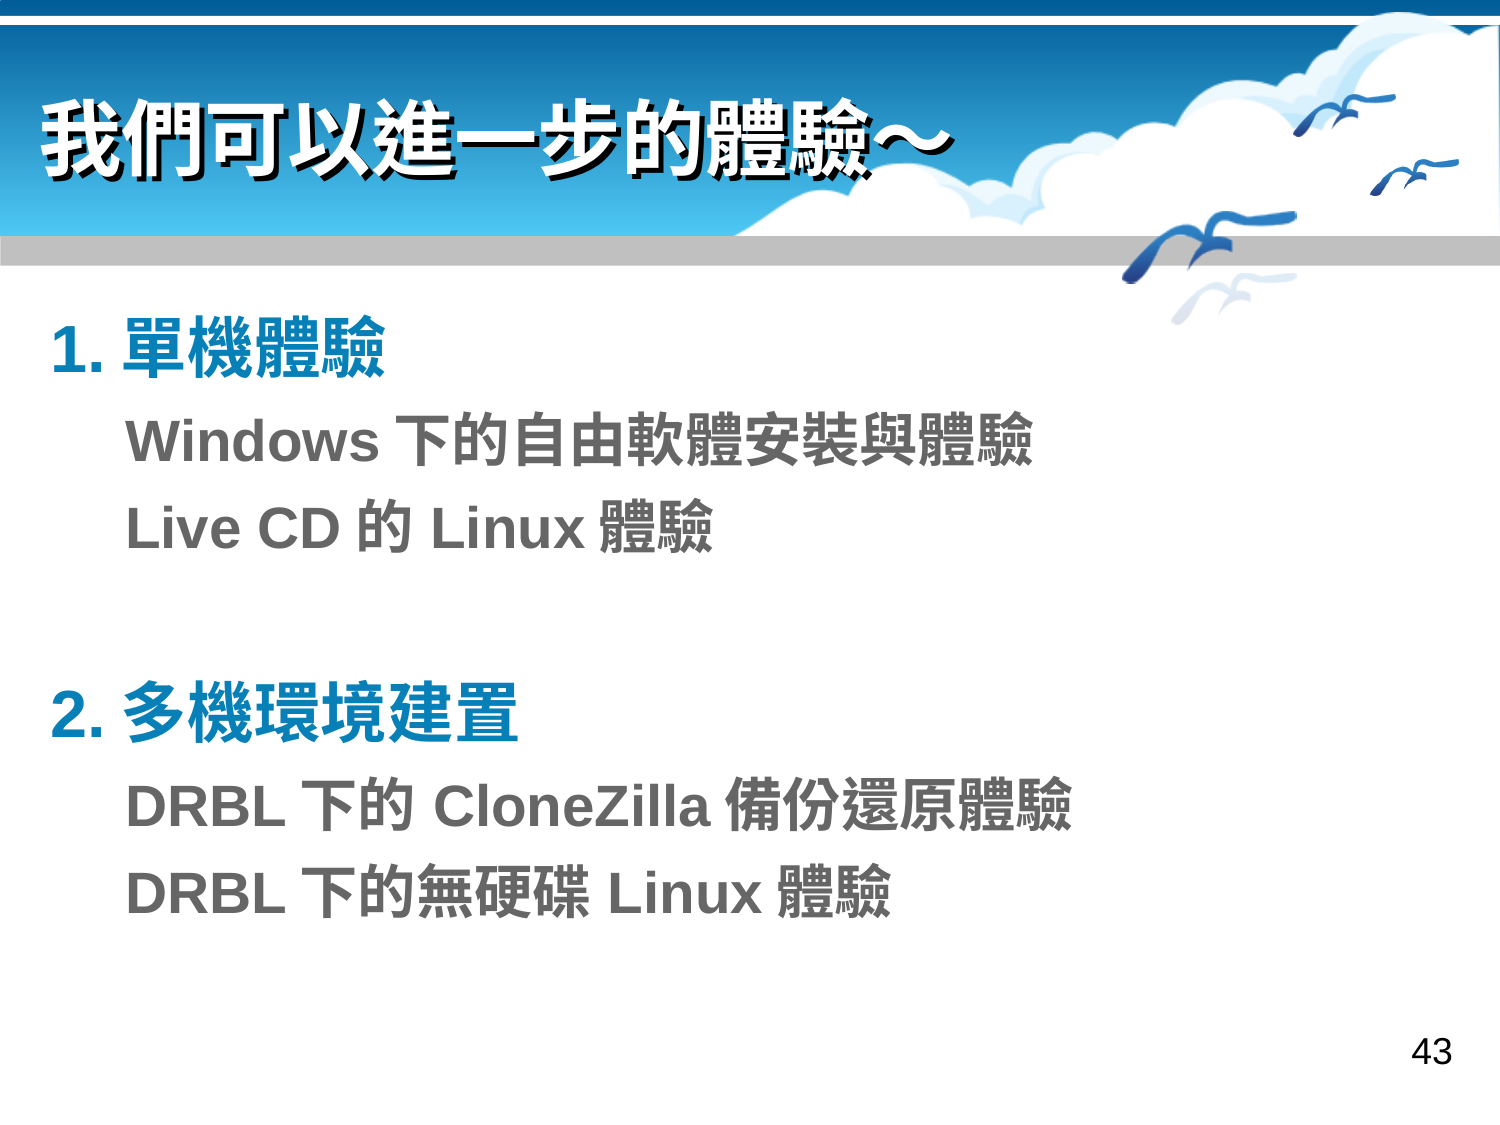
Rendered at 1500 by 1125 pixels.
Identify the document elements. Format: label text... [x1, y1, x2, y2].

title 我們可以進一步的體驗～ [38, 85, 1465, 186]
picture [730, 12, 1500, 284]
list 1.單機體驗 Windows下的自由軟體安裝與體驗 Live CD的Linux體驗 2.多機環境建置 DRBL下的CloneZilla備份還原體驗 DRBL下的無硬碟Linux體驗 [50, 300, 1450, 981]
